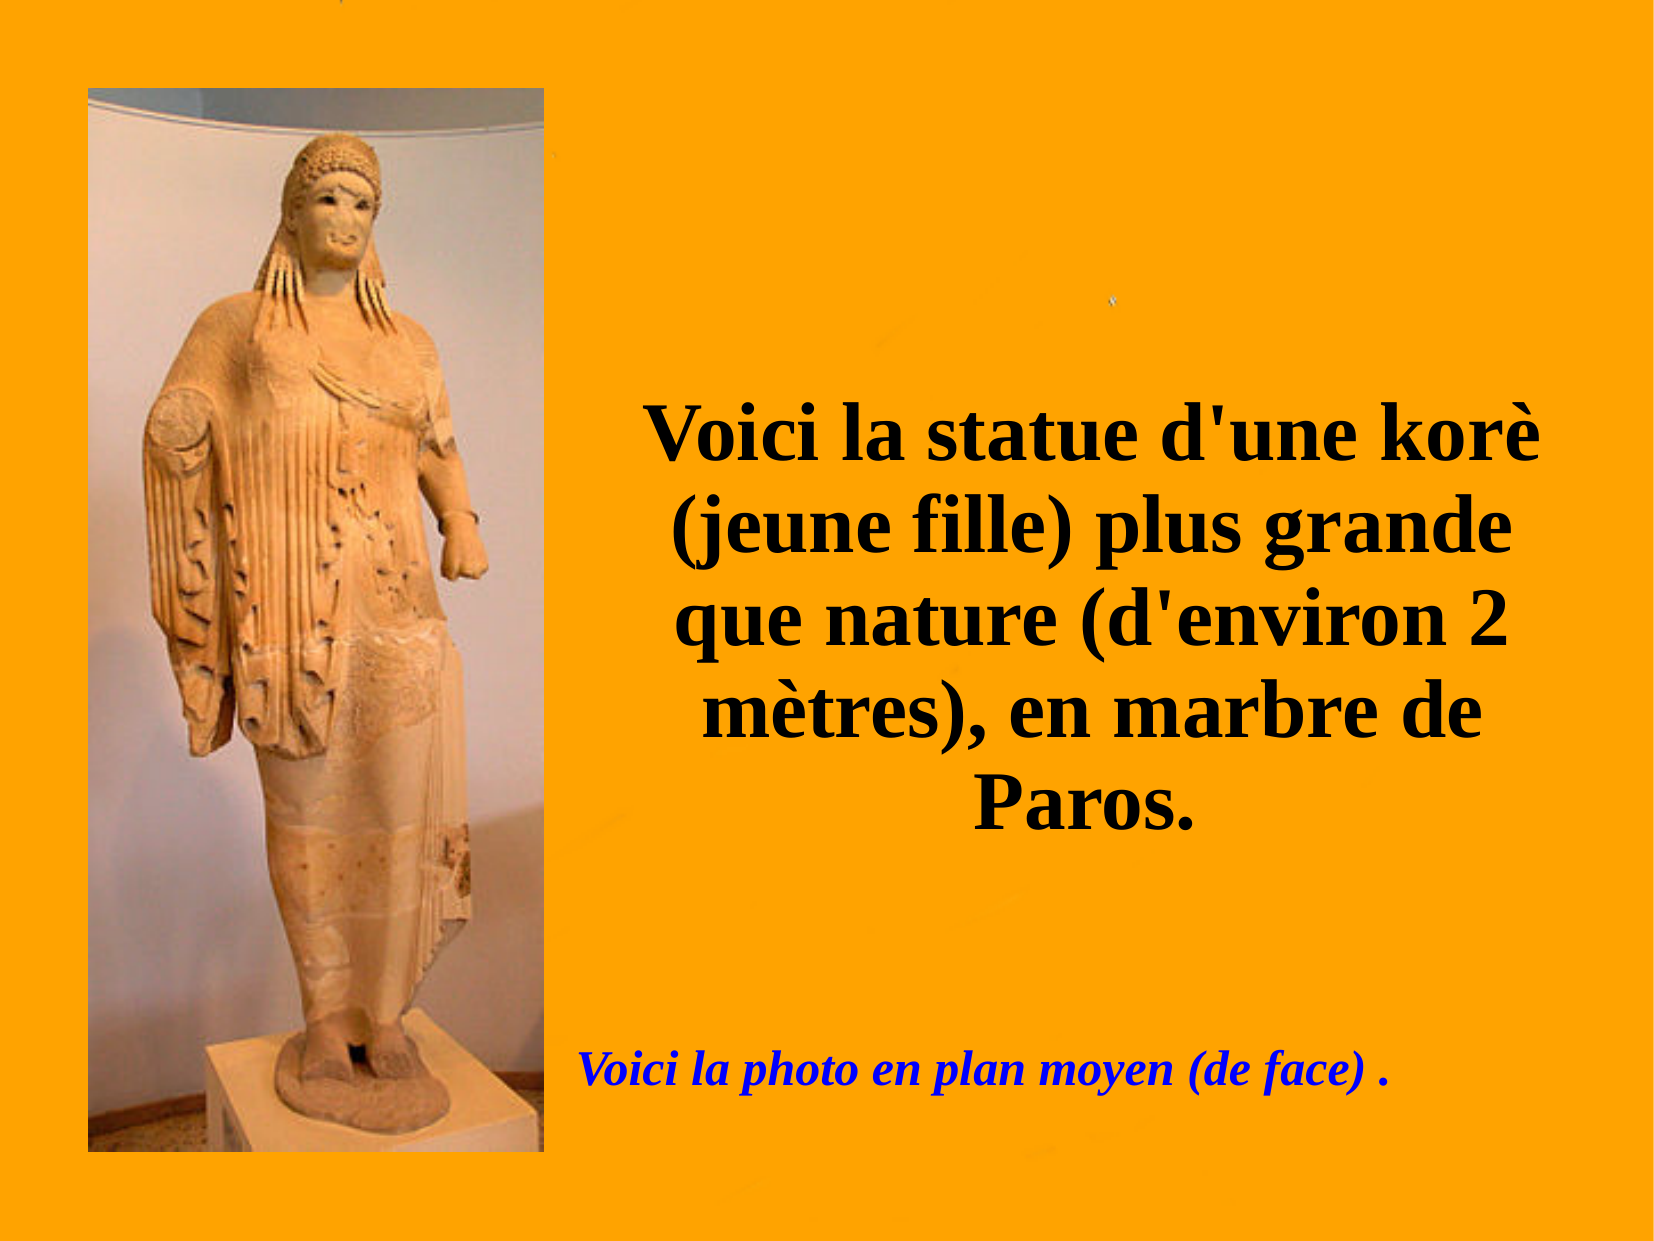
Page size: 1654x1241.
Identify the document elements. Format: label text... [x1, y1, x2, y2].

text_box Voici la statue d'une korè (jeune fille) plus grande que nature (d'environ 2 mètres), en marbre de Paros. [620, 314, 1565, 1004]
picture [0, 0, 1654, 1241]
text_box Voici la photo en plan moyen (de face) . [561, 1033, 1595, 1105]
